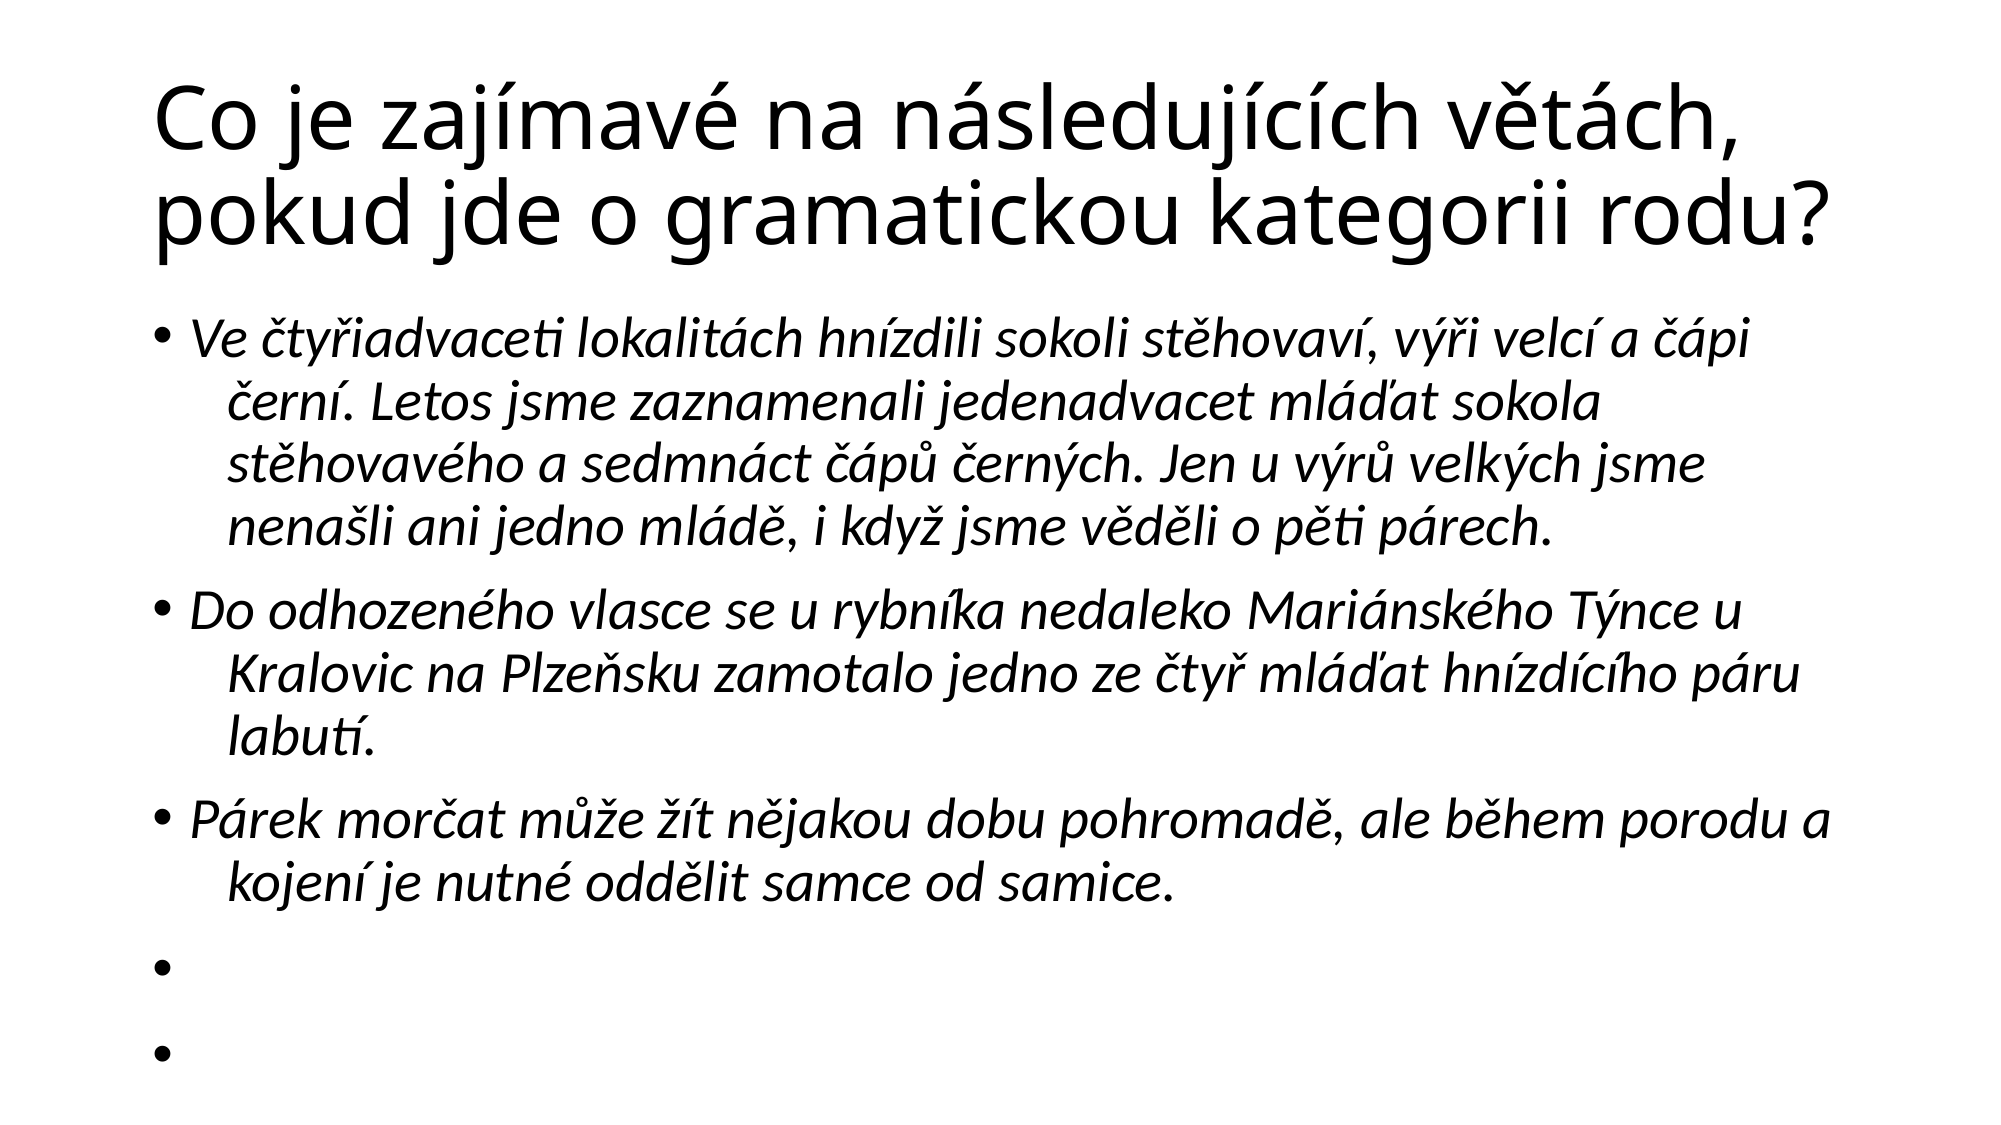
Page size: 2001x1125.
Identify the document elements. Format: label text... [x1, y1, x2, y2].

title Co je zajímavé na následujících větách, pokud jde o gramatickou kategorii rodu? [137, 59, 1863, 278]
list Ve čtyřiadvaceti lokalitách hnízdili sokoli stěhovaví, výři velcí a čápi černí. Letos jsme zaznamenali jedenadvacet mláďat sokola stěhovavého a sedmnáct čápů černých. Jen u výrů velkých jsme nenašli ani jedno mládě, i když jsme věděli o pěti párech. Do odhozeného vlasce se u rybníka nedaleko Mariánského Týnce u Kralovic na Plzeňsku zamotalo jedno ze čtyř mláďat hnízdícího páru labutí. Párek morčat může žít nějakou dobu pohromadě, ale během porodu a kojení je nutné oddělit samce od samice. [137, 299, 1863, 1014]
